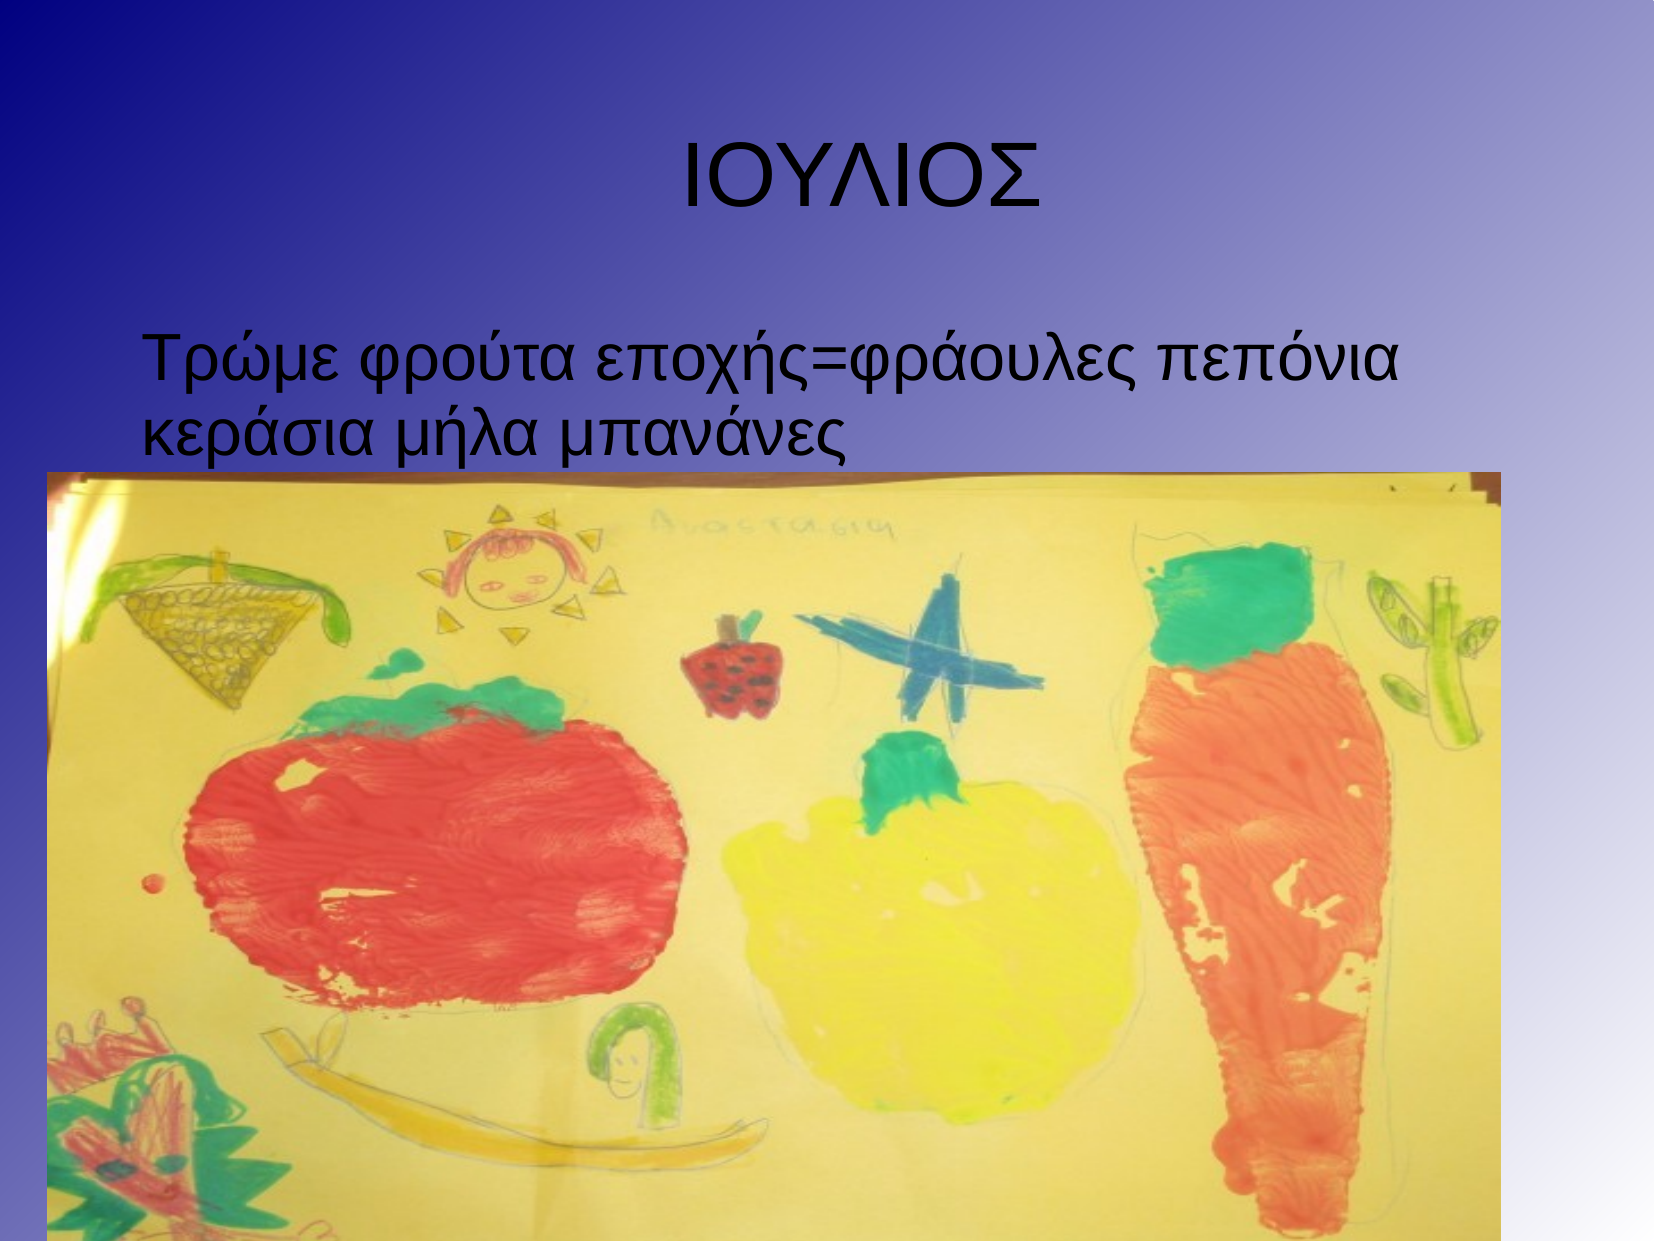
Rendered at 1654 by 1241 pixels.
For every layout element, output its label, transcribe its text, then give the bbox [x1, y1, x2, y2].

title ΙΟΥΛΙΟΣ [118, 70, 1607, 278]
picture [47, 472, 1501, 1241]
list Τρώμε φρούτα εποχής=φράουλες πεπόνια κεράσια μήλα μπανάνες [70, 320, 1526, 1040]
